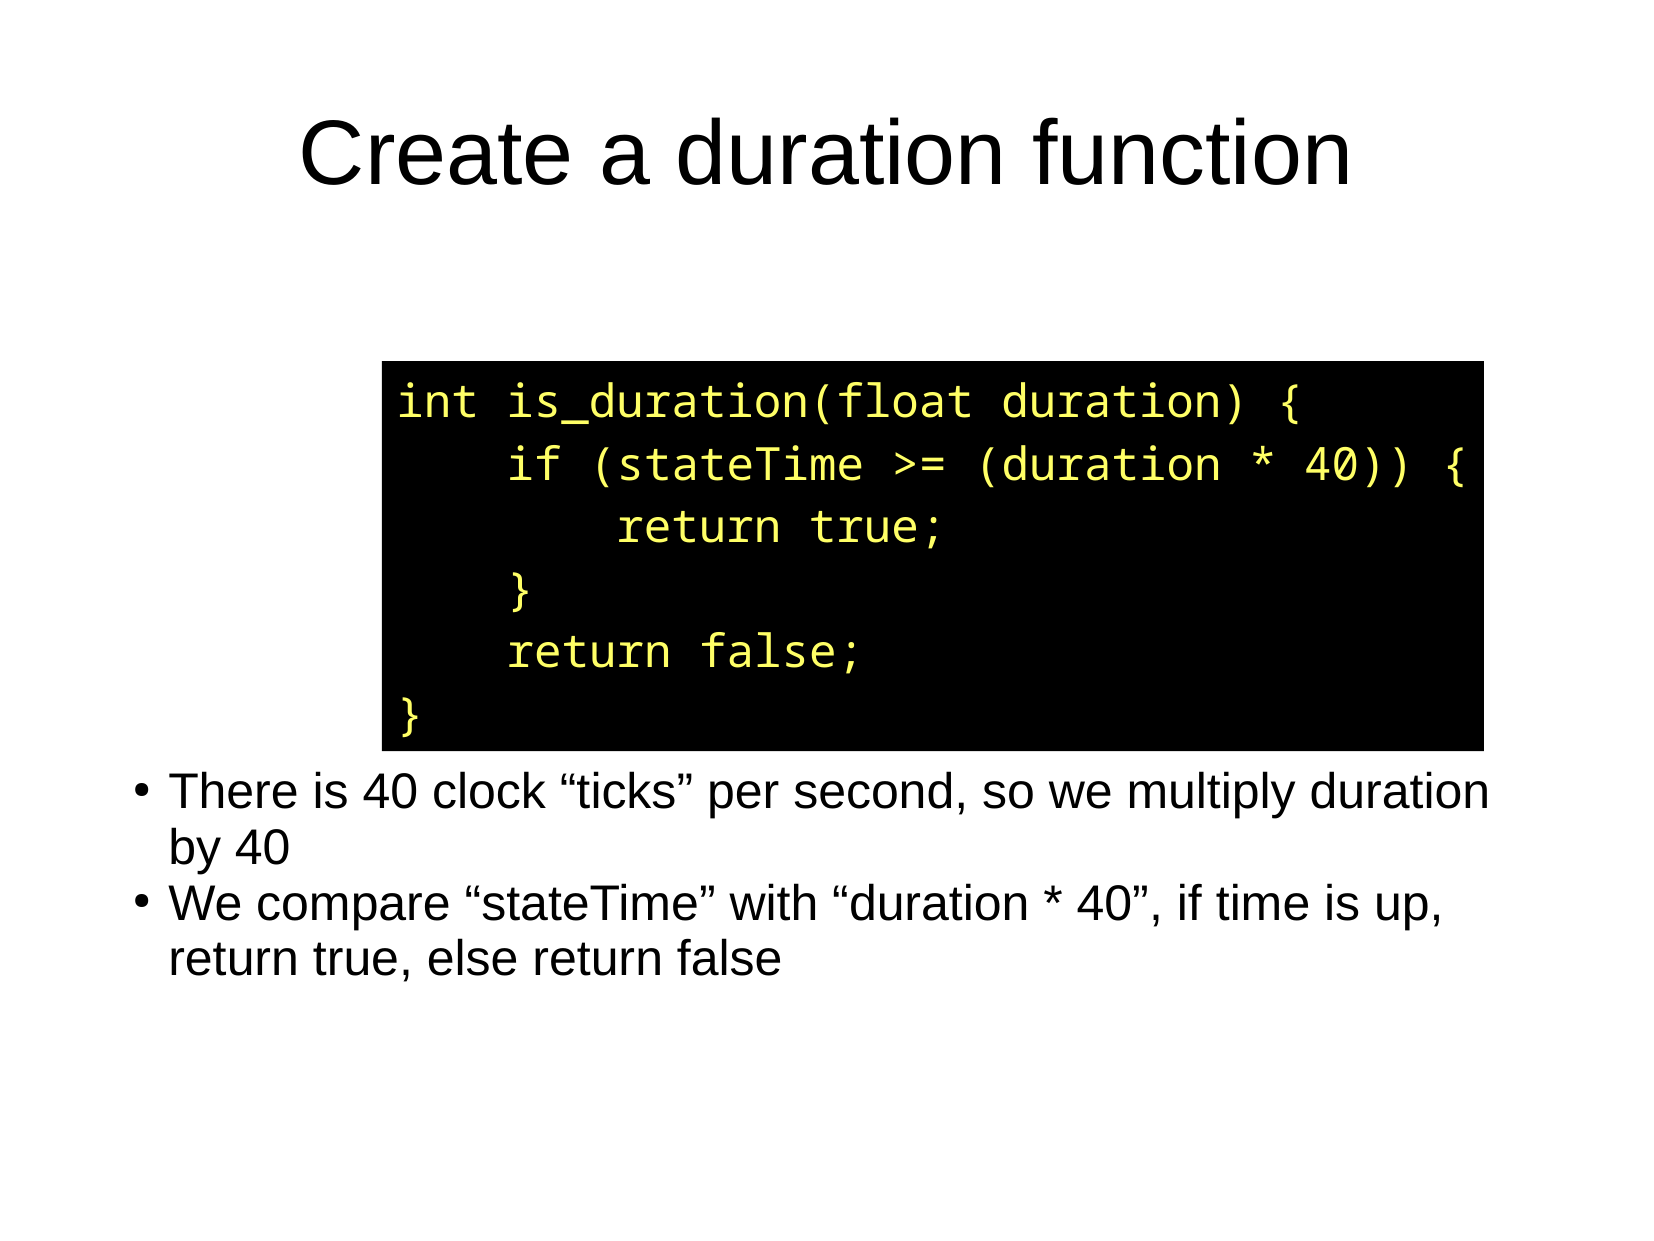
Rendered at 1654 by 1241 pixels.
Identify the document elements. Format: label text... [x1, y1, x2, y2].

text_box There is 40 clock “ticks” per second, so we multiply duration by 40 We compare “stateTime” with “duration * 40”, if time is up, return true, else return false [118, 755, 1548, 1168]
text_box int is_duration(float duration) { if (stateTime >= (duration * 40)) { return true; } return false; } [381, 361, 1309, 697]
title Create a duration function [82, 49, 1571, 257]
